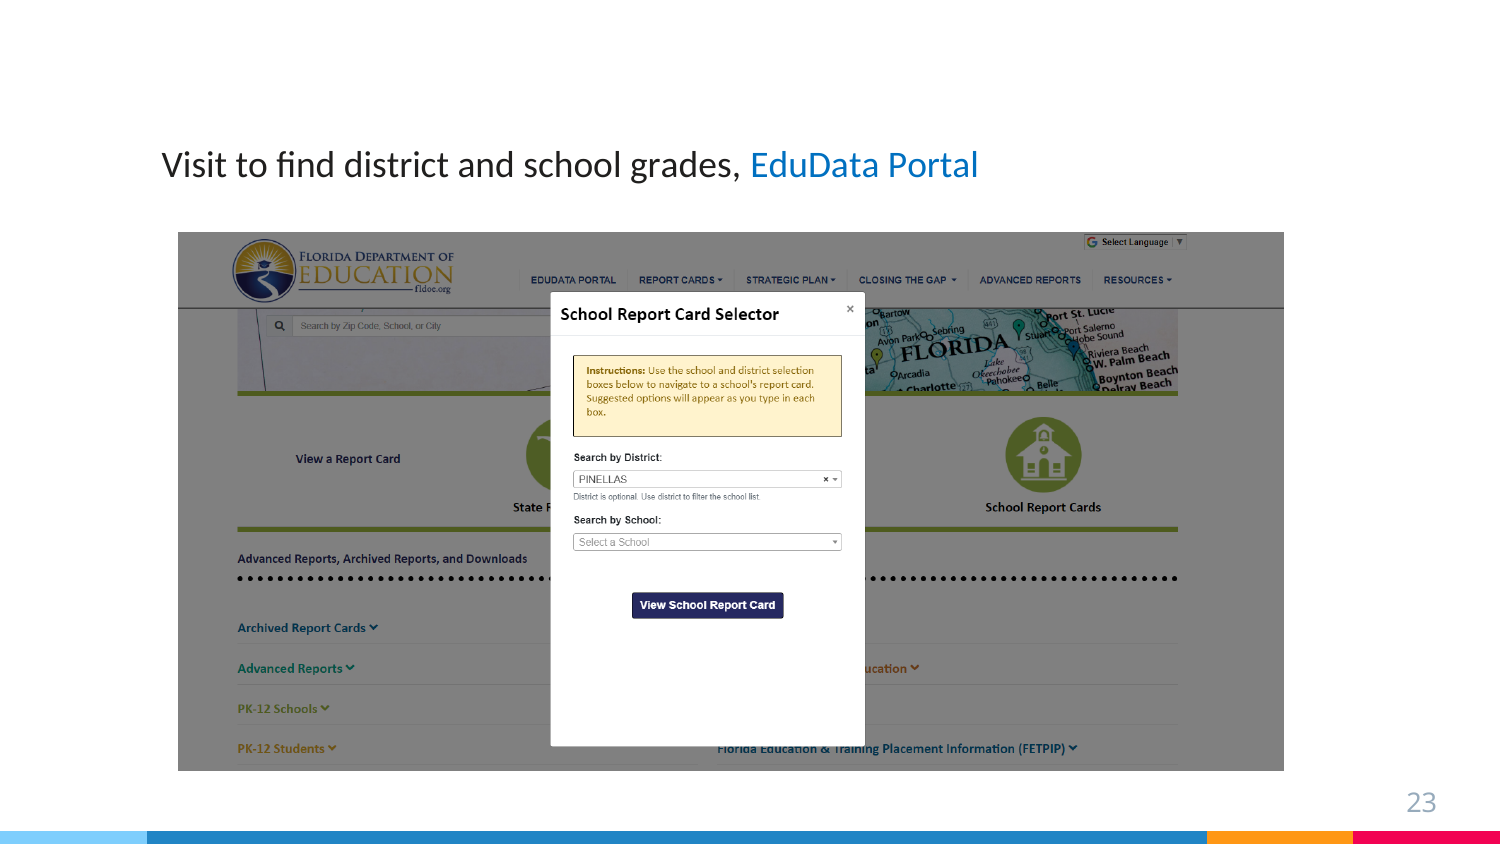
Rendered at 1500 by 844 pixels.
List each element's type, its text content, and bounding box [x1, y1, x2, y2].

picture [178, 232, 1284, 771]
text_box [1391, 770, 1482, 822]
title Visit to find district and school grades, EduData Portal [146, 58, 1207, 200]
